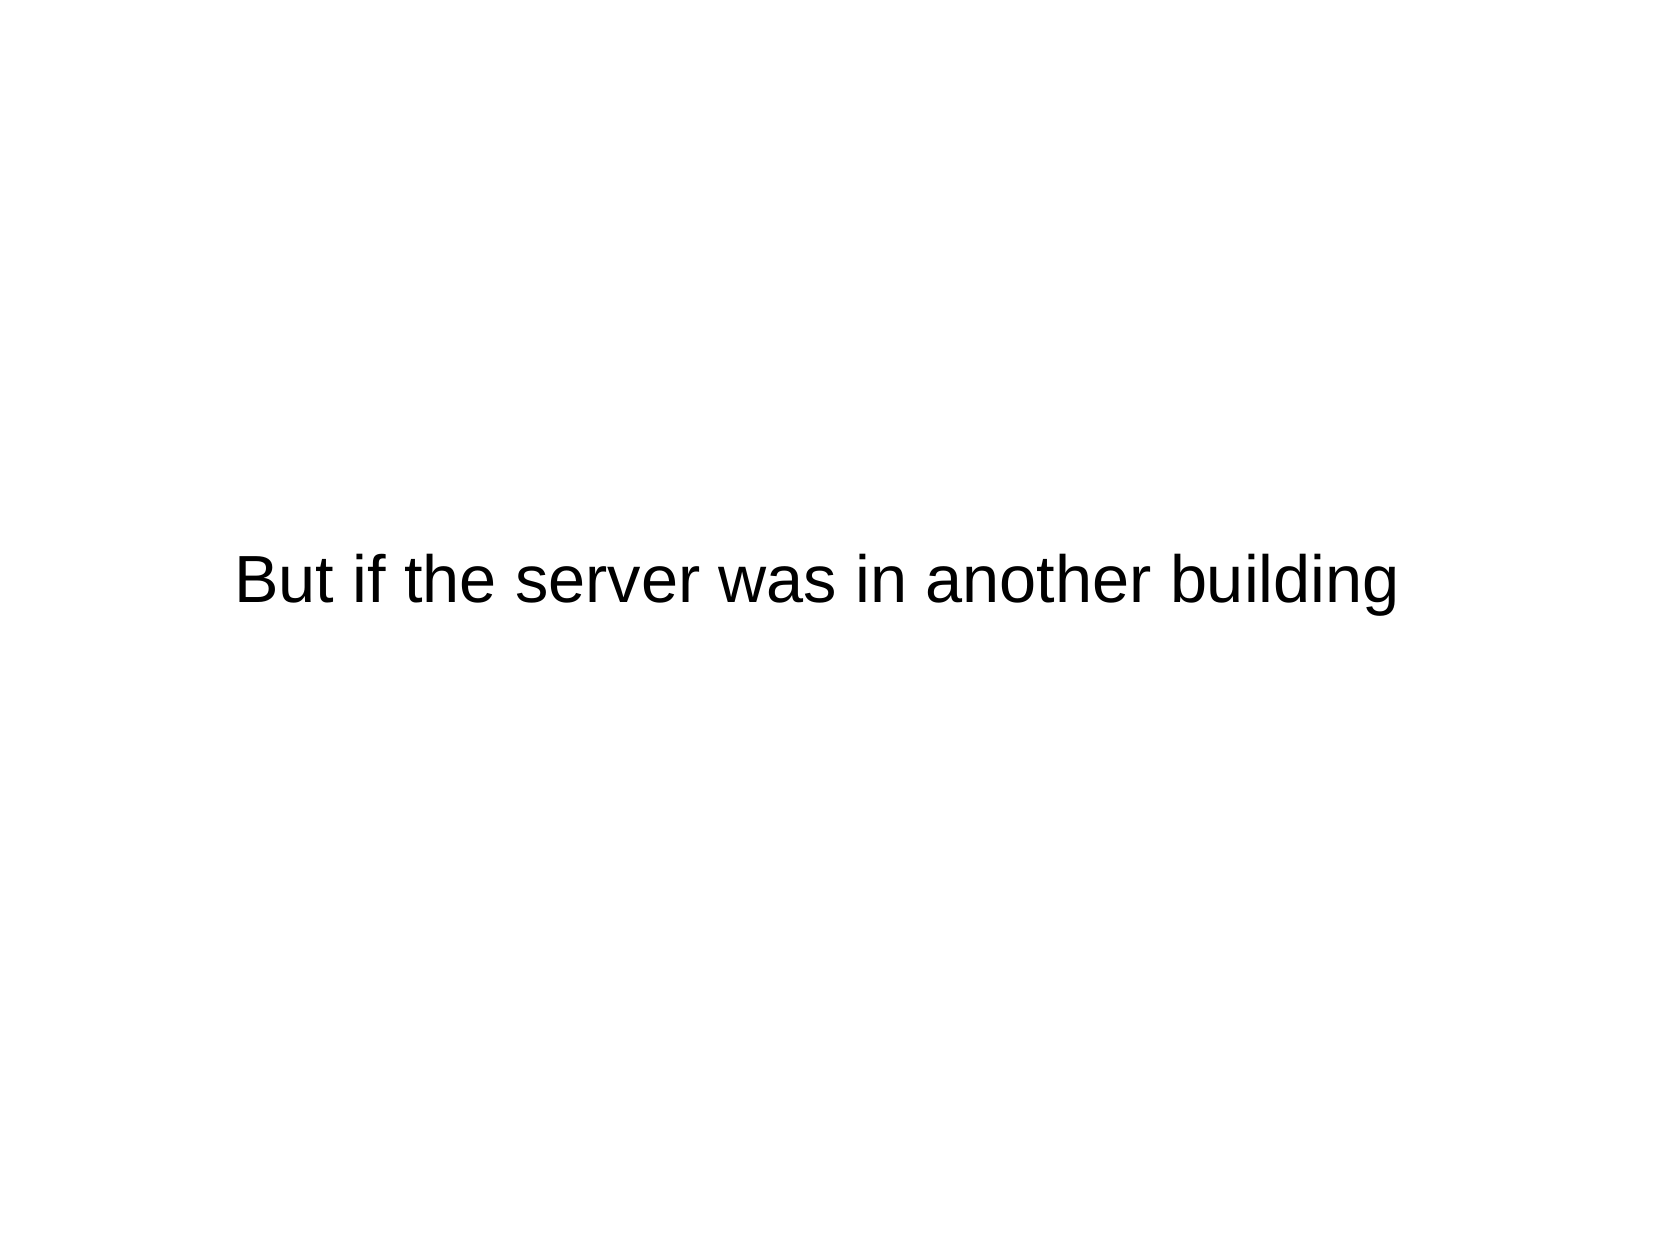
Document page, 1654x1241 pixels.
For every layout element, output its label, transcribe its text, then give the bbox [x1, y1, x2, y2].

subtitle But if the server was in another building [82, 56, 1571, 1102]
